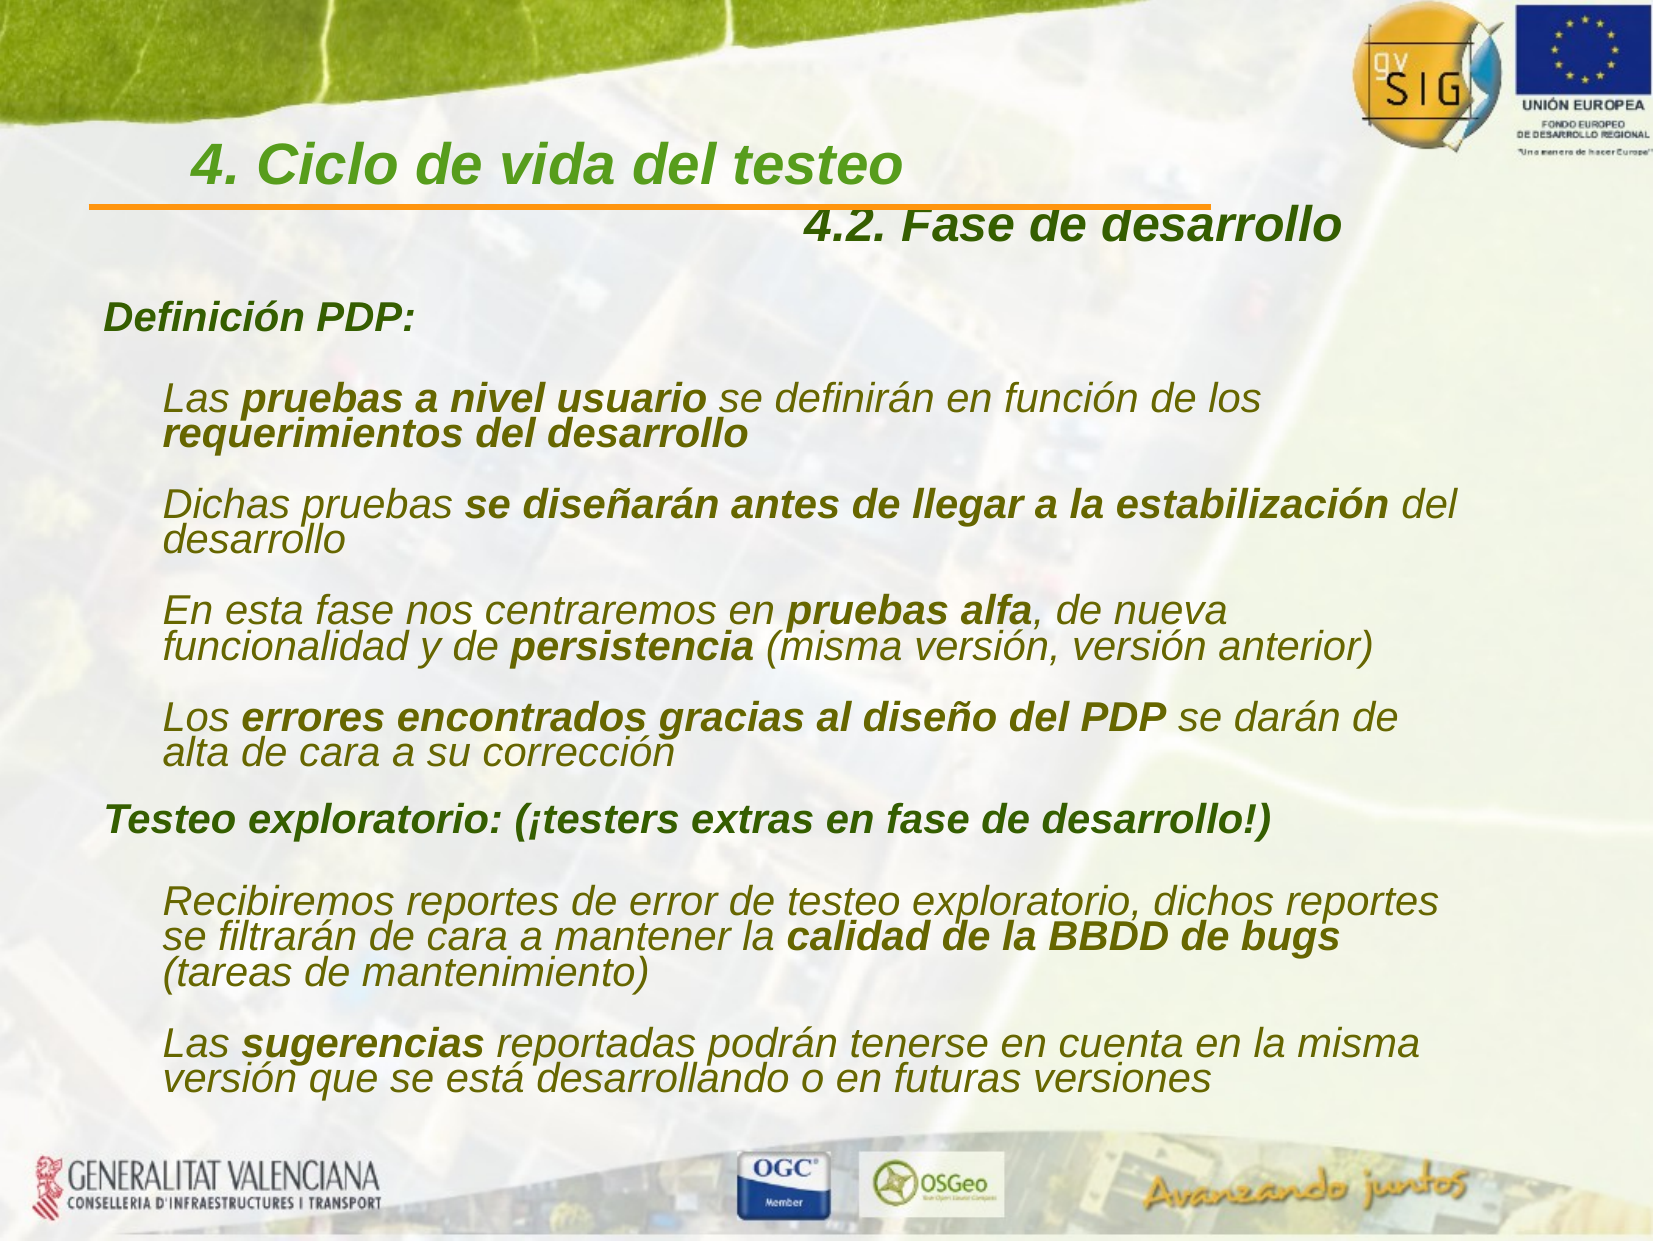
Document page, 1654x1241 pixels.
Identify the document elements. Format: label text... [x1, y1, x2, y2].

text_box Testeo exploratorio: (¡testers extras en fase de desarrollo!) [88, 788, 1418, 857]
text_box 4. Ciclo de vida del testeo 4.2. Fase de desarrollo [177, 124, 1359, 276]
text_box Definición PDP: [88, 286, 1418, 355]
text_box Las pruebas a nivel usuario se definirán en función de los requerimientos del desarrollo Dichas pruebas se diseñarán antes de llegar a la estabilización del desarrollo En esta fase nos centraremos en pruebas alfa, de nueva funcionalidad y de persistencia (misma versión, versión anterior) Los errores encontrados gracias al diseño del PDP se darán de alta de cara a su corrección [147, 378, 1477, 783]
text_box Recibiremos reportes de error de testeo exploratorio, dichos reportes se filtrarán de cara a mantener la calidad de la BBDD de bugs (tareas de mantenimiento) Las sugerencias reportadas podrán tenerse en cuenta en la misma versión que se está desarrollando o en futuras versiones [147, 881, 1477, 1109]
picture [0, 0, 1653, 1241]
